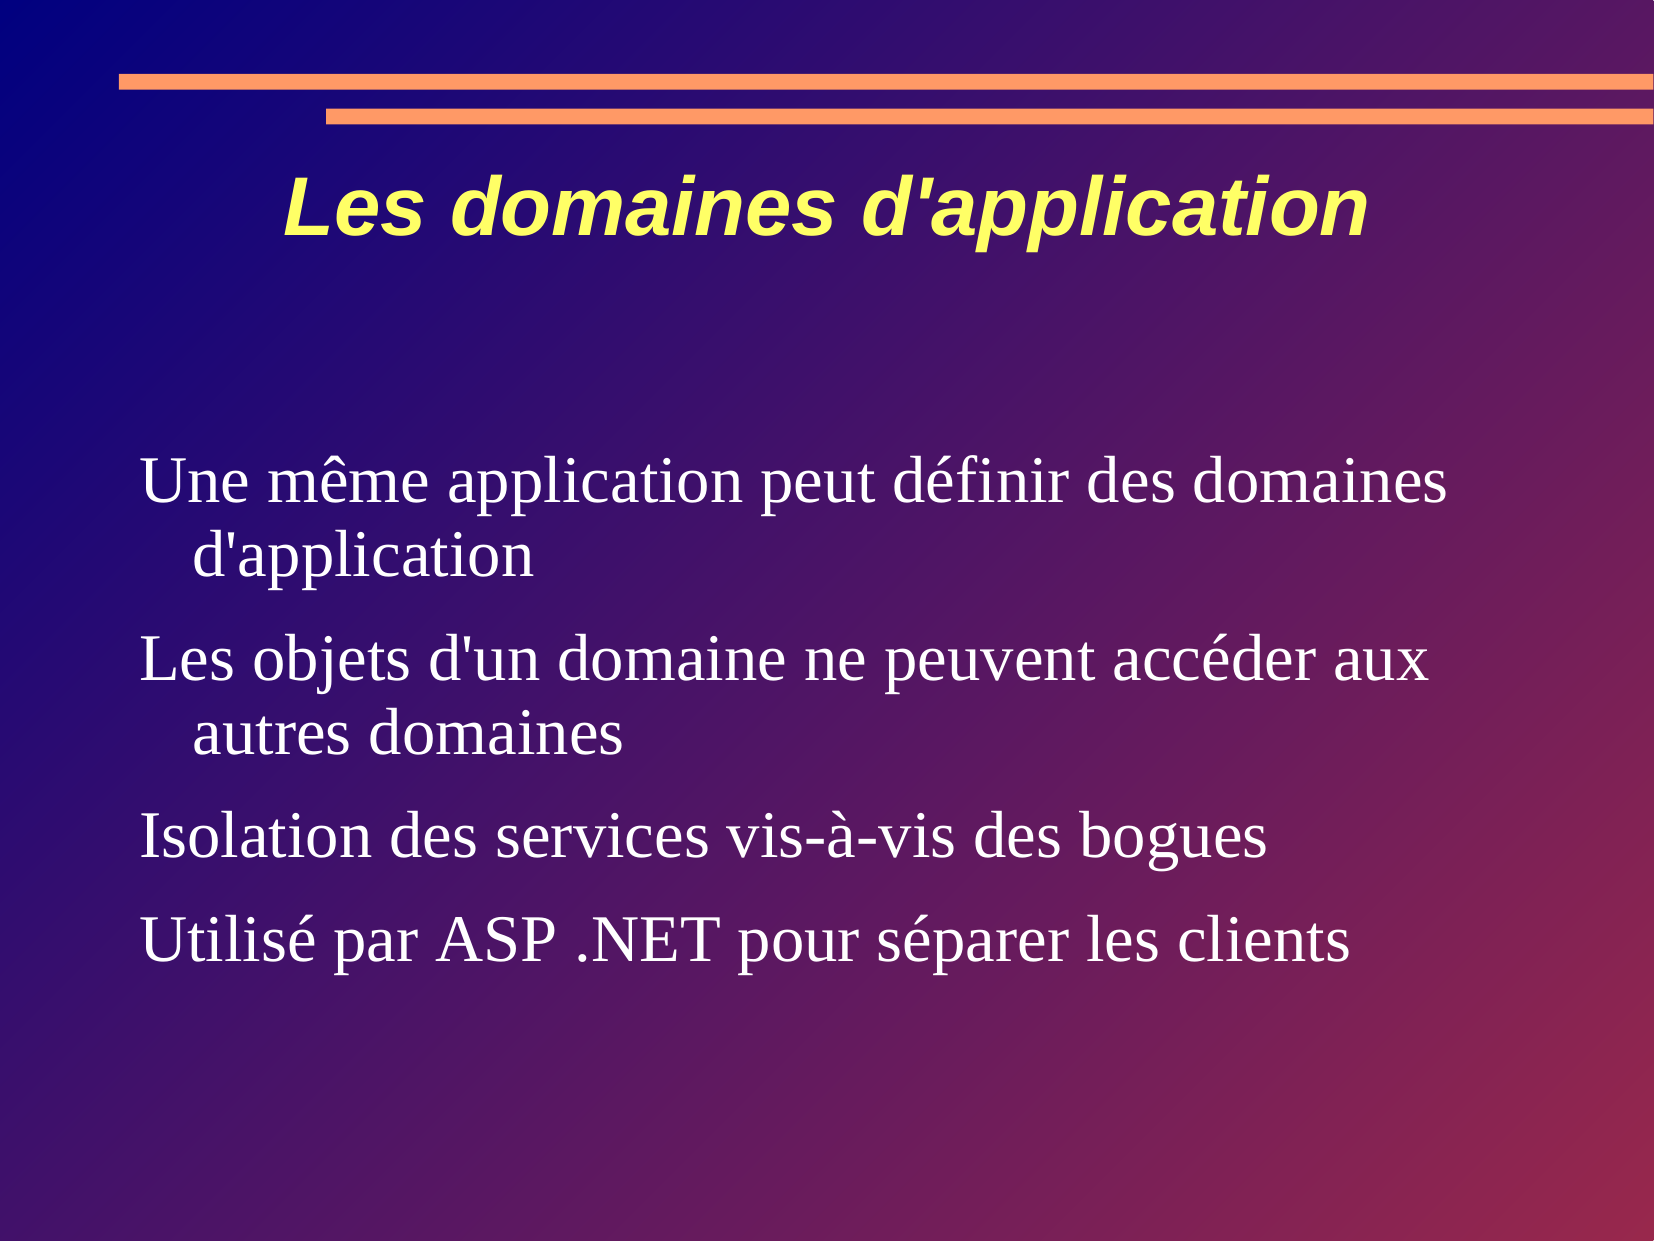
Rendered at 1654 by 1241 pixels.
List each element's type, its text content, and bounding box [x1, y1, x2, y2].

list Une même application peut définir des domaines d'application Les objets d'un domaine ne peuvent accéder aux autres domaines Isolation des services vis-à-vis des bogues Utilisé par ASP .NET pour séparer les clients [121, 443, 1534, 1127]
title Les domaines d'application [121, 102, 1534, 311]
